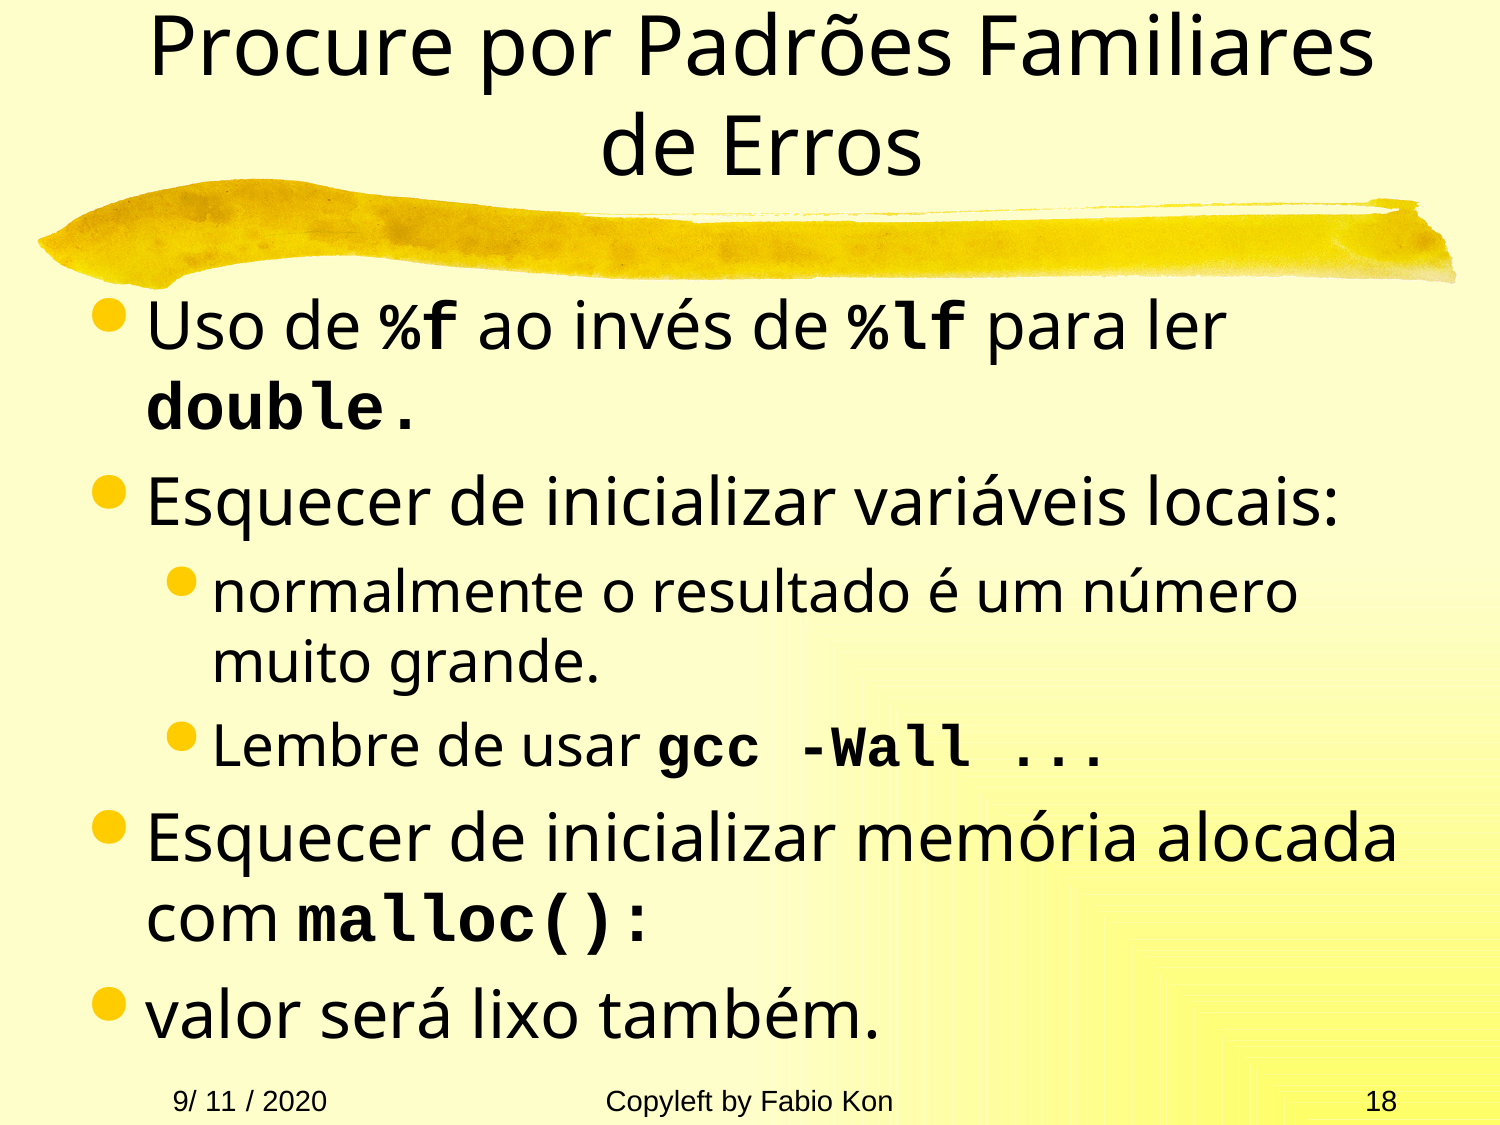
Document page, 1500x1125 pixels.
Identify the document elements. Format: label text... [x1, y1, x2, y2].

title Procure por Padrões Familiares de Erros [125, 0, 1401, 200]
list Uso de %f ao invés de %lf para ler double. Esquecer de inicializar variáveis locais: normalmente o resultado é um número muito grande. Lembre de usar gcc -Wall ... Esquecer de inicializar memória alocada com malloc(): valor será lixo também. [74, 274, 1417, 1060]
picture [24, 174, 1463, 297]
